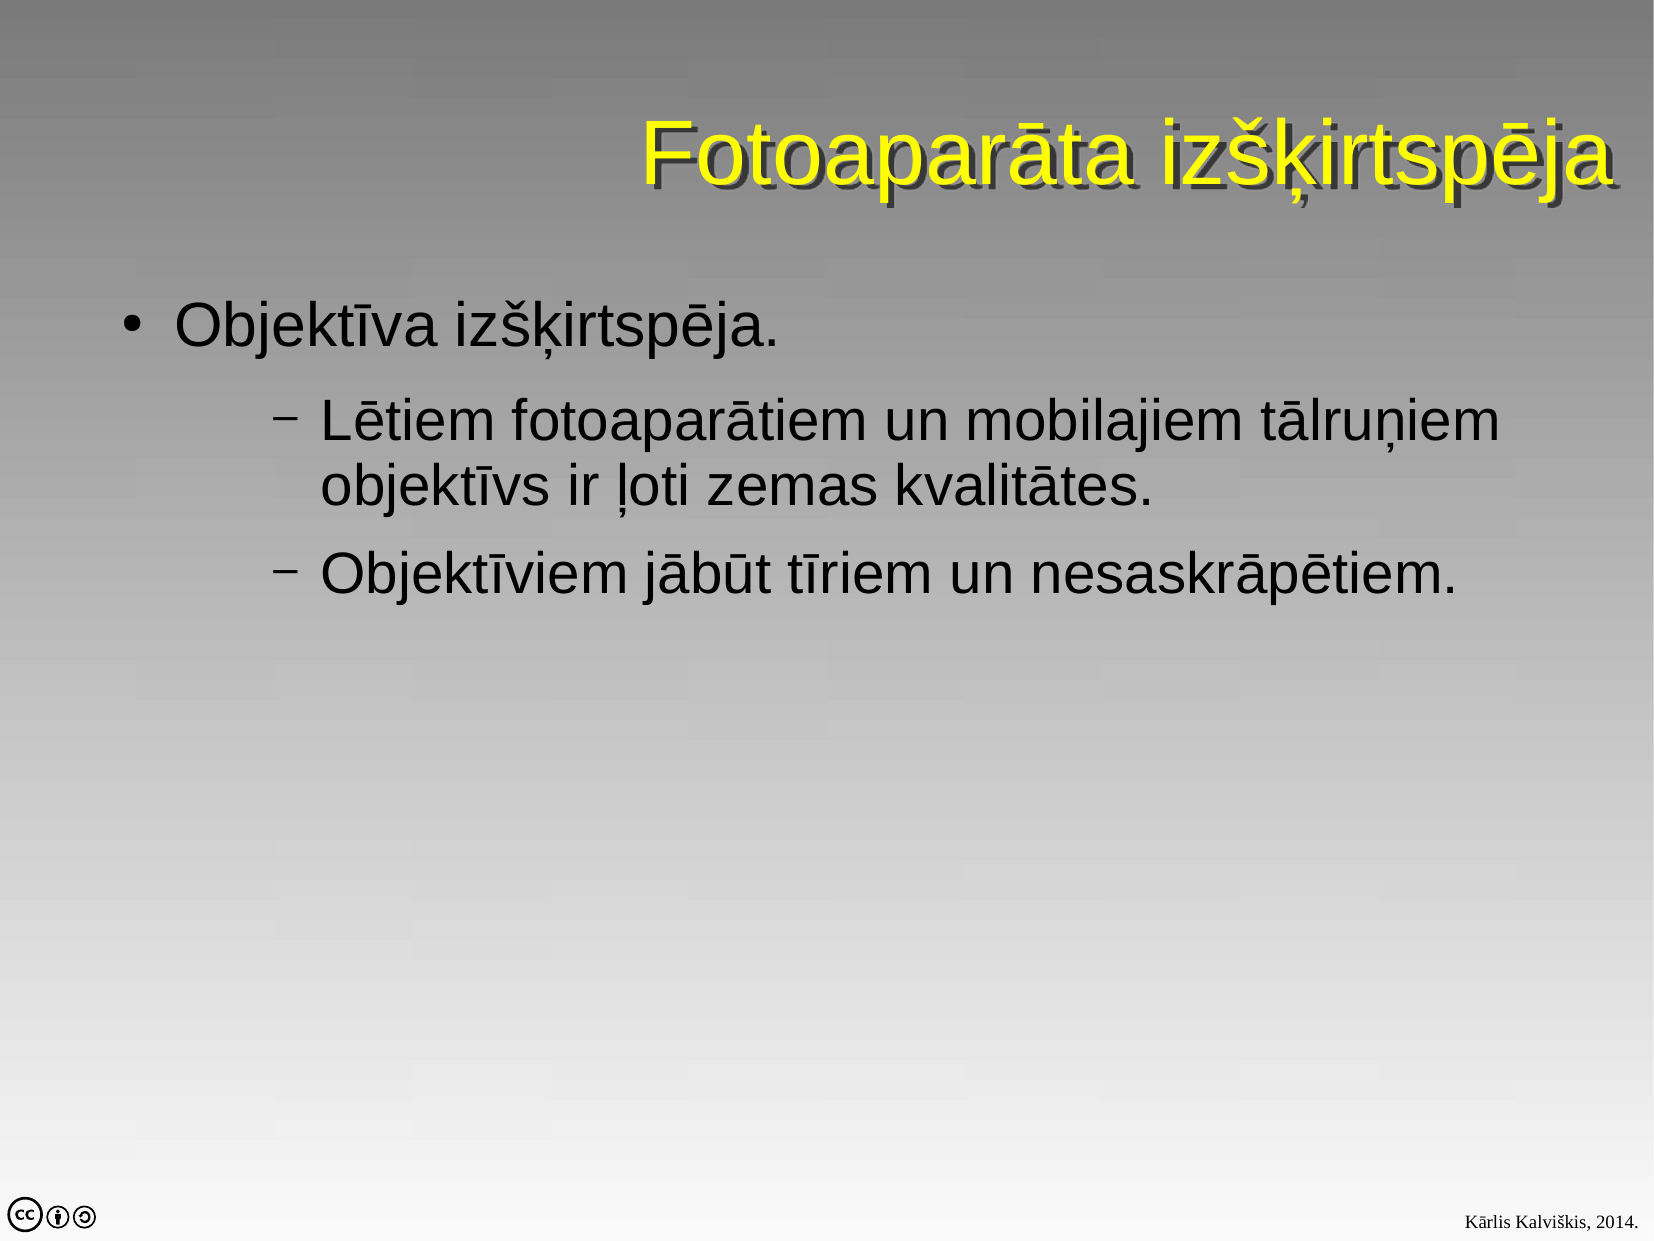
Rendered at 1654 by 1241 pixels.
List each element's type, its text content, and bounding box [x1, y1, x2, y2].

picture [0, 0, 1654, 1241]
title Fotoaparāta izšķirtspēja [42, 49, 1615, 257]
list Objektīva izšķirtspēja. Lētiem fotoaparātiem un mobilajiem tālruņiem objektīvs ir ļoti zemas kvalitātes. Objektīviem jābūt tīriem un nesaskrāpētiem. [37, 290, 1620, 1010]
